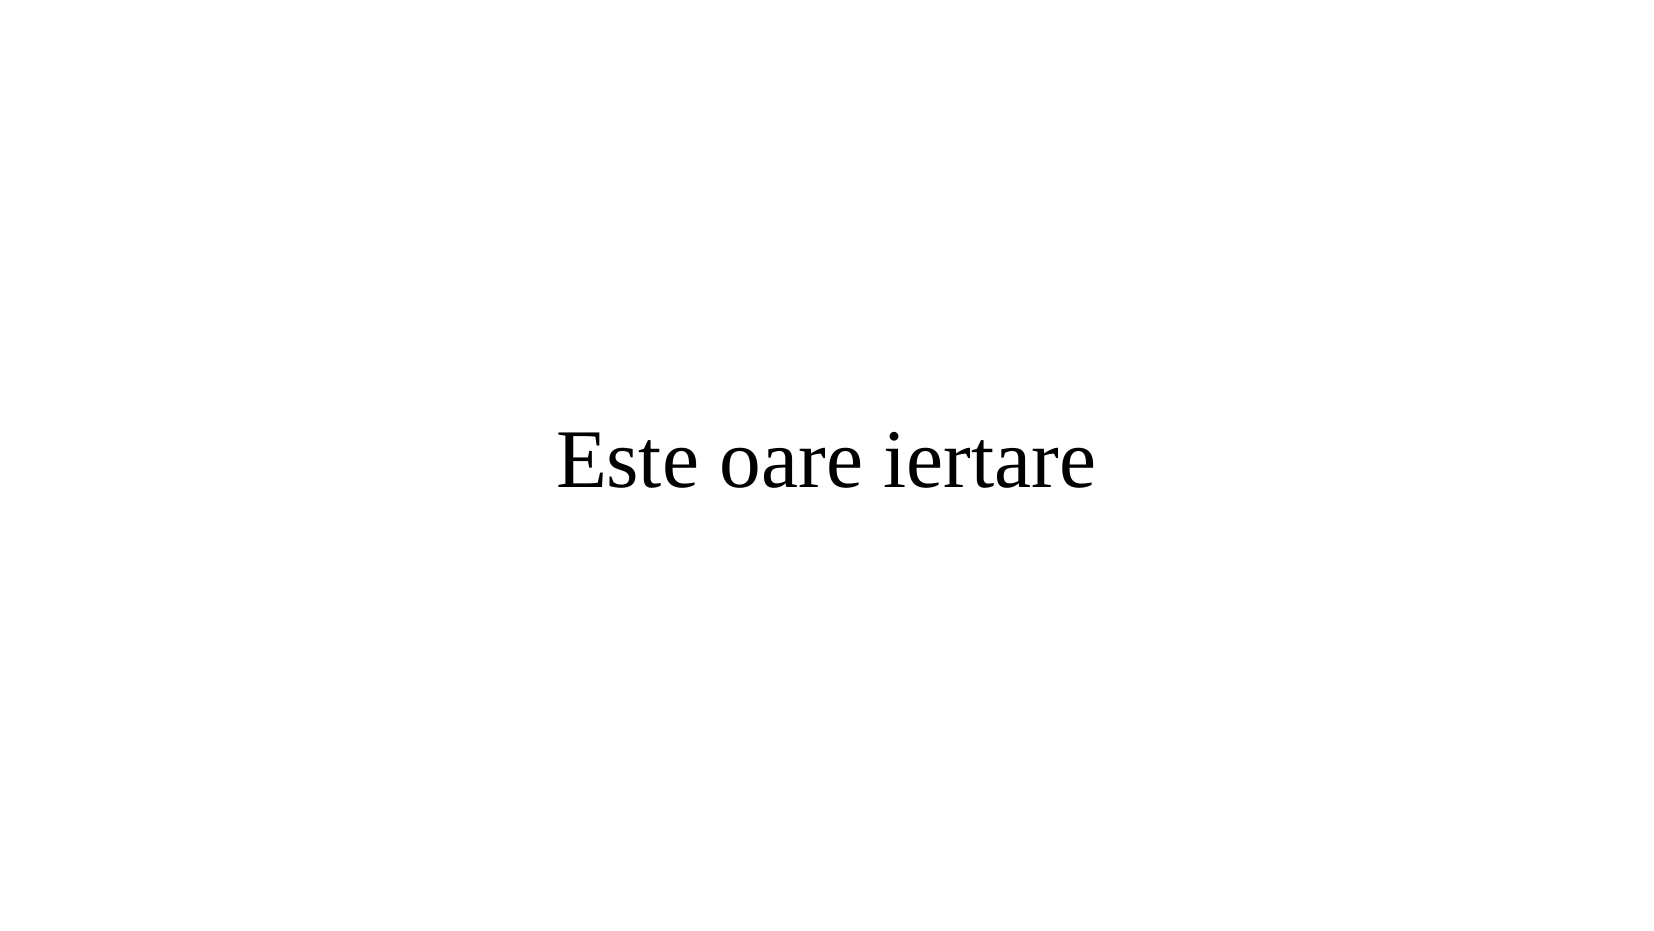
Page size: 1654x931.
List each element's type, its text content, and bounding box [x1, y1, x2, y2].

subtitle Este oare iertare [0, 396, 1654, 505]
